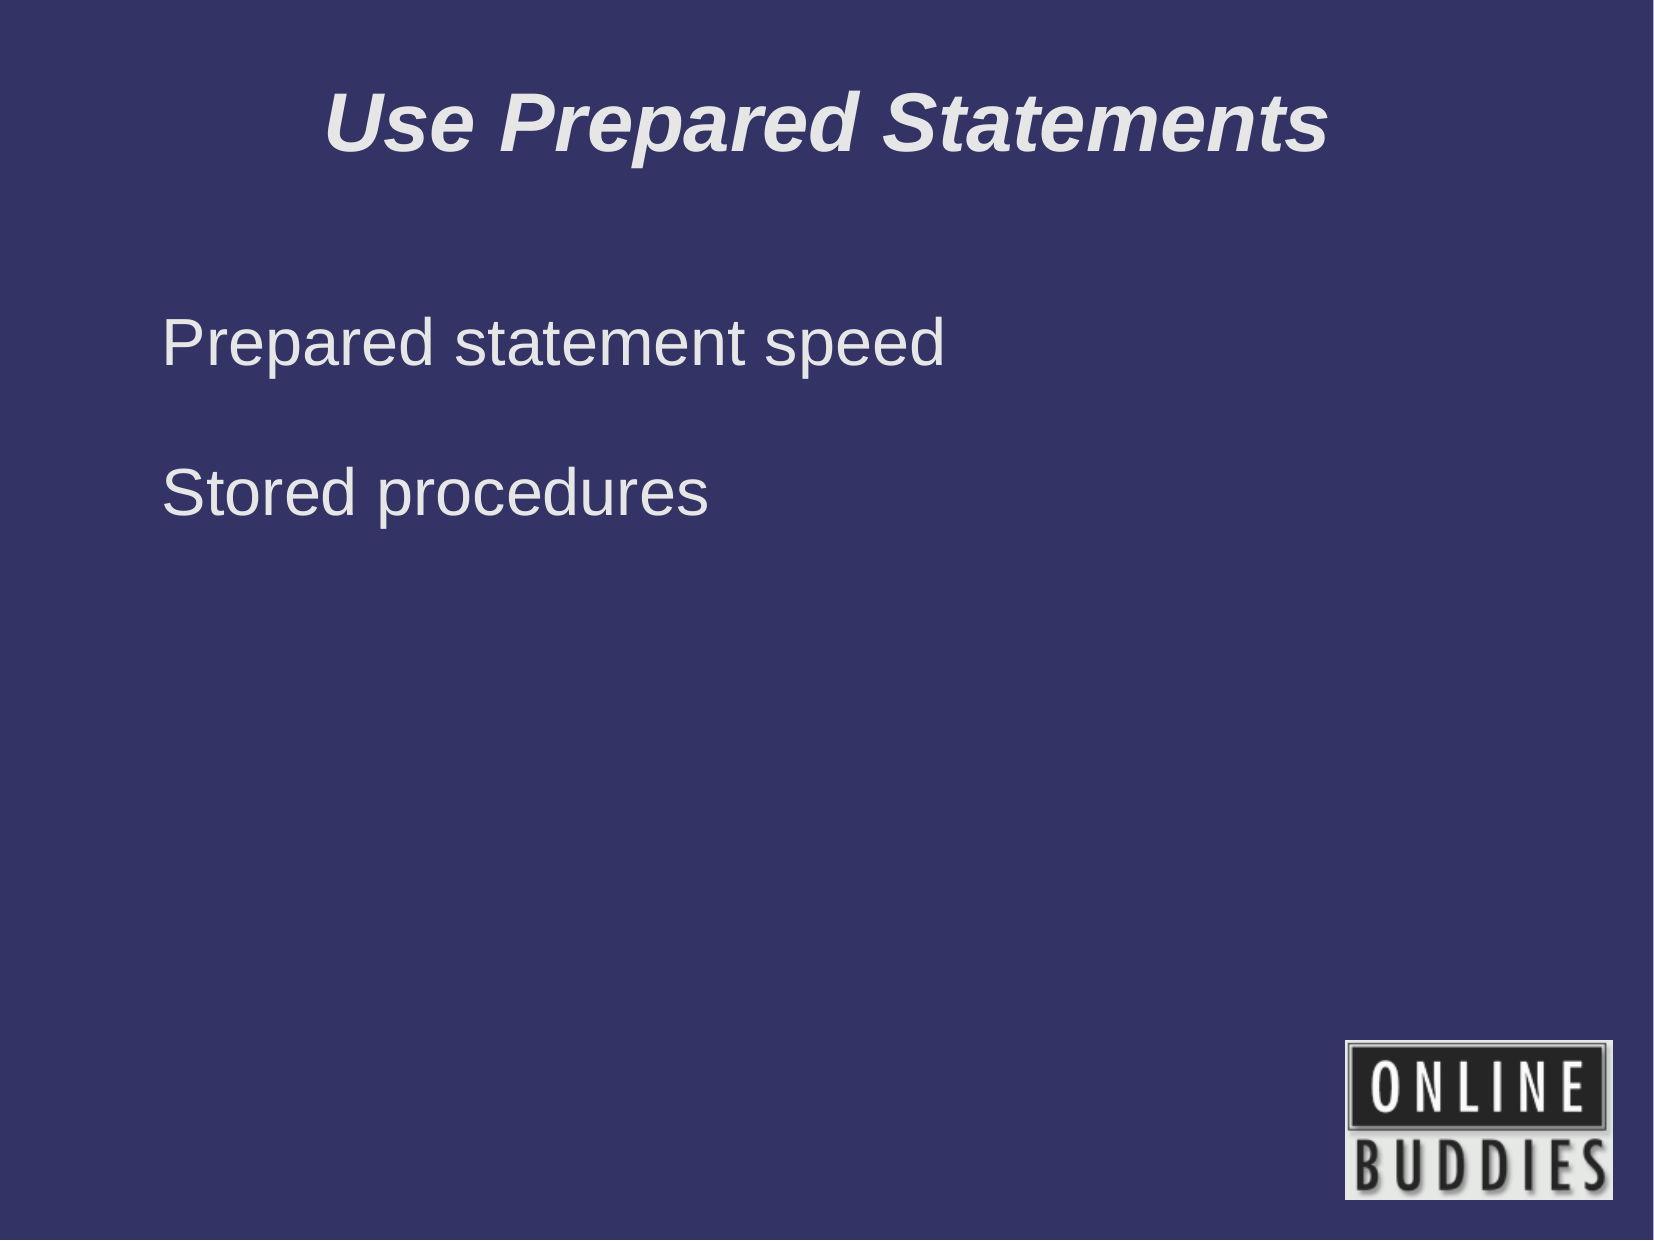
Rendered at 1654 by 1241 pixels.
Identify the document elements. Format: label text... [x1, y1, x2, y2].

picture [1345, 1040, 1613, 1200]
list Prepared statement speed Stored procedures [150, 230, 1541, 1012]
title Use Prepared Statements [121, 19, 1534, 227]
